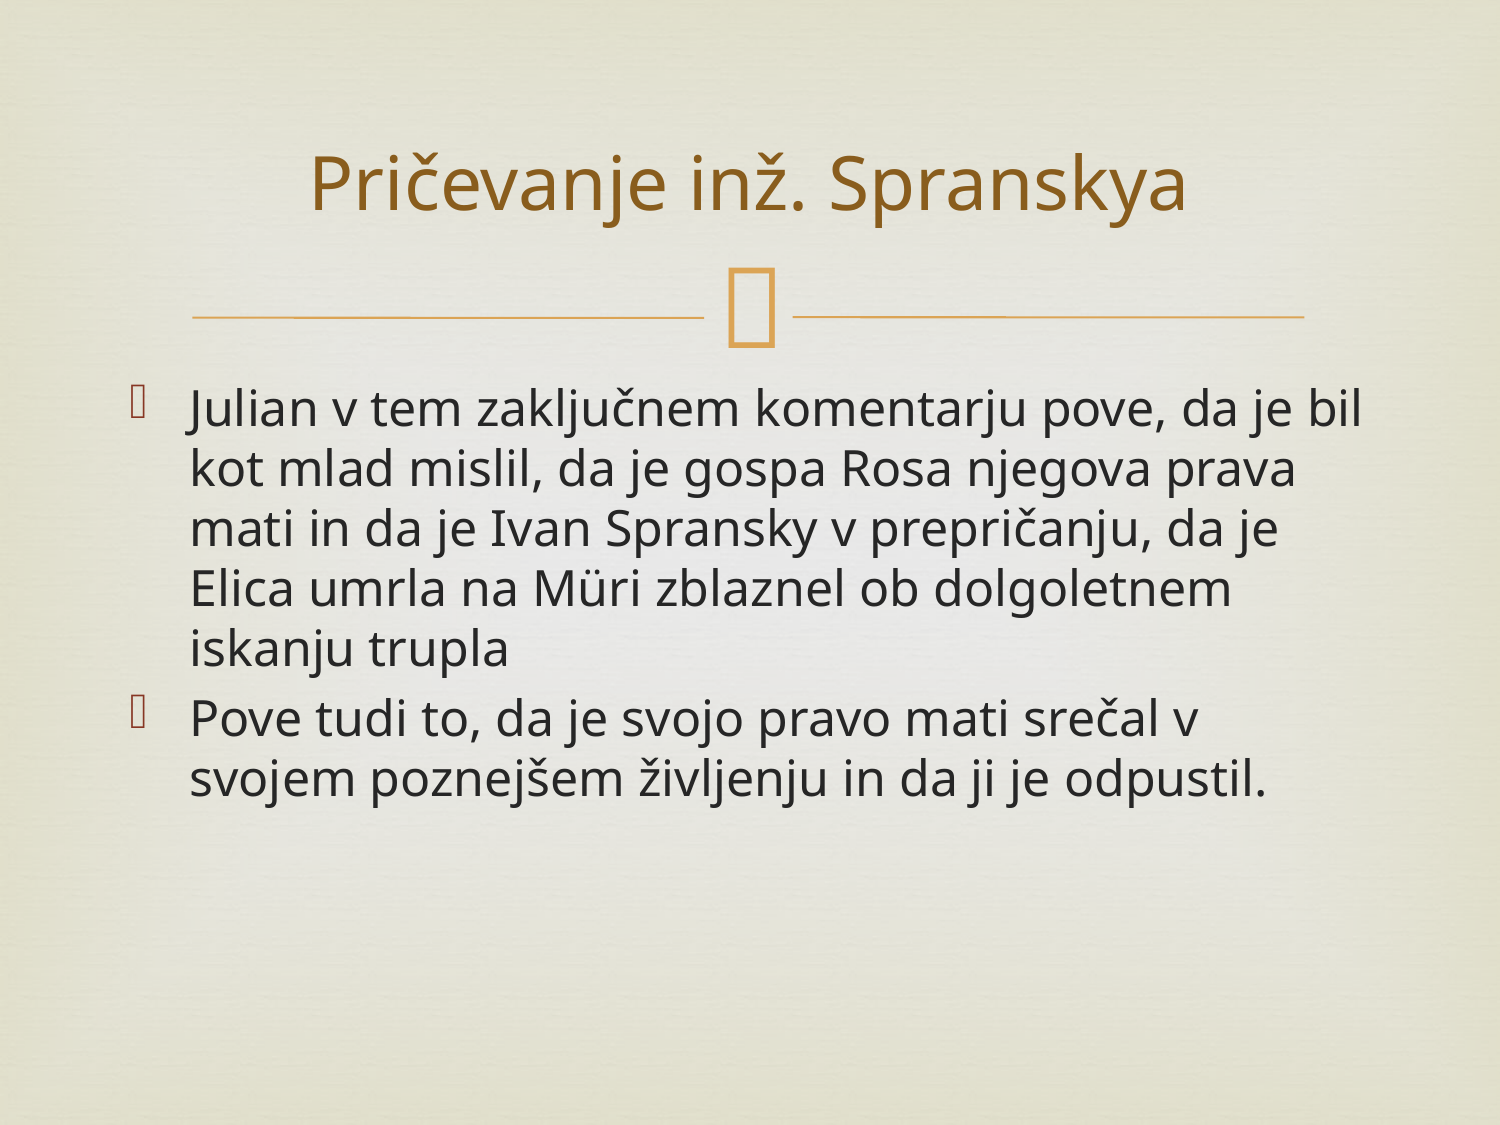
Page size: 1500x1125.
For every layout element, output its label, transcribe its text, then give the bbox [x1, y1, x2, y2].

title Pričevanje inž. Spranskya [113, 93, 1386, 267]
list Julian v tem zaključnem komentarju pove, da je bil kot mlad mislil, da je gospa Rosa njegova prava mati in da je Ivan Spransky v prepričanju, da je Elica umrla na Müri zblaznel ob dolgoletnem iskanju trupla Pove tudi to, da je svojo pravo mati srečal v svojem poznejšem življenju in da ji je odpustil. [114, 368, 1386, 1005]
